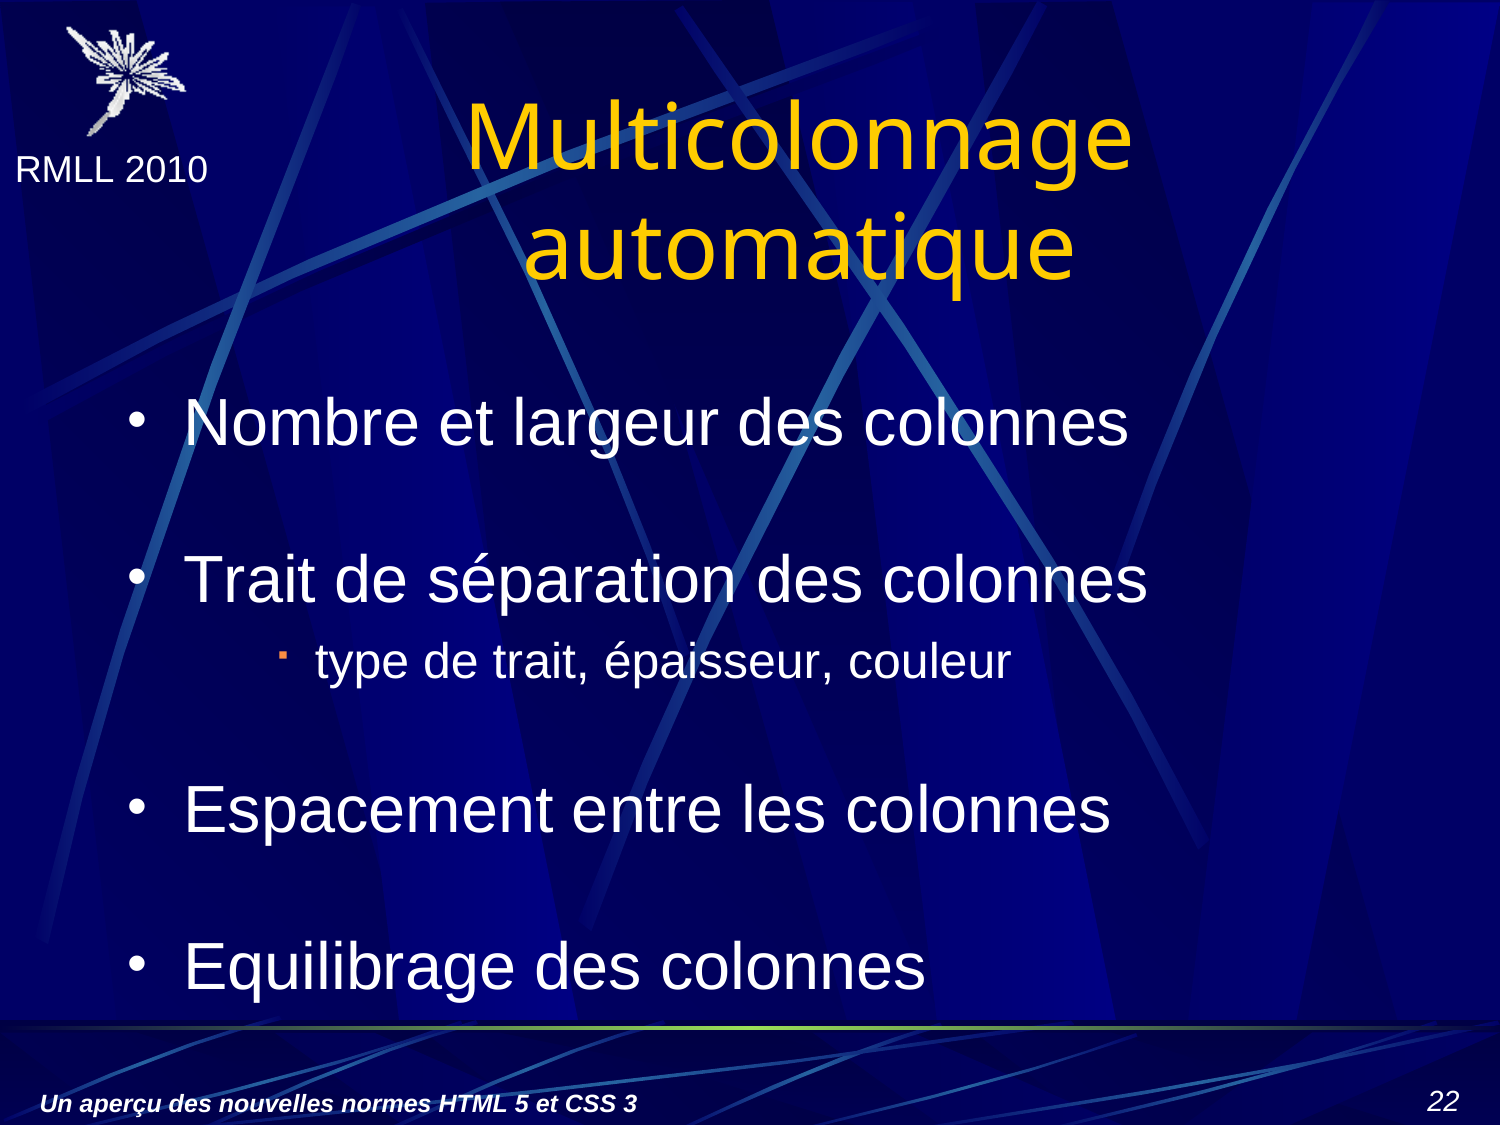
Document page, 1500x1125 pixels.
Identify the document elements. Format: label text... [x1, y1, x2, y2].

list Nombre et largeur des colonnes Trait de séparation des colonnes type de trait, épaisseur, couleur Espacement entre les colonnes Equilibrage des colonnes [112, 324, 1425, 1011]
picture [62, 24, 188, 138]
title Multicolonnage automatique [224, 69, 1375, 306]
